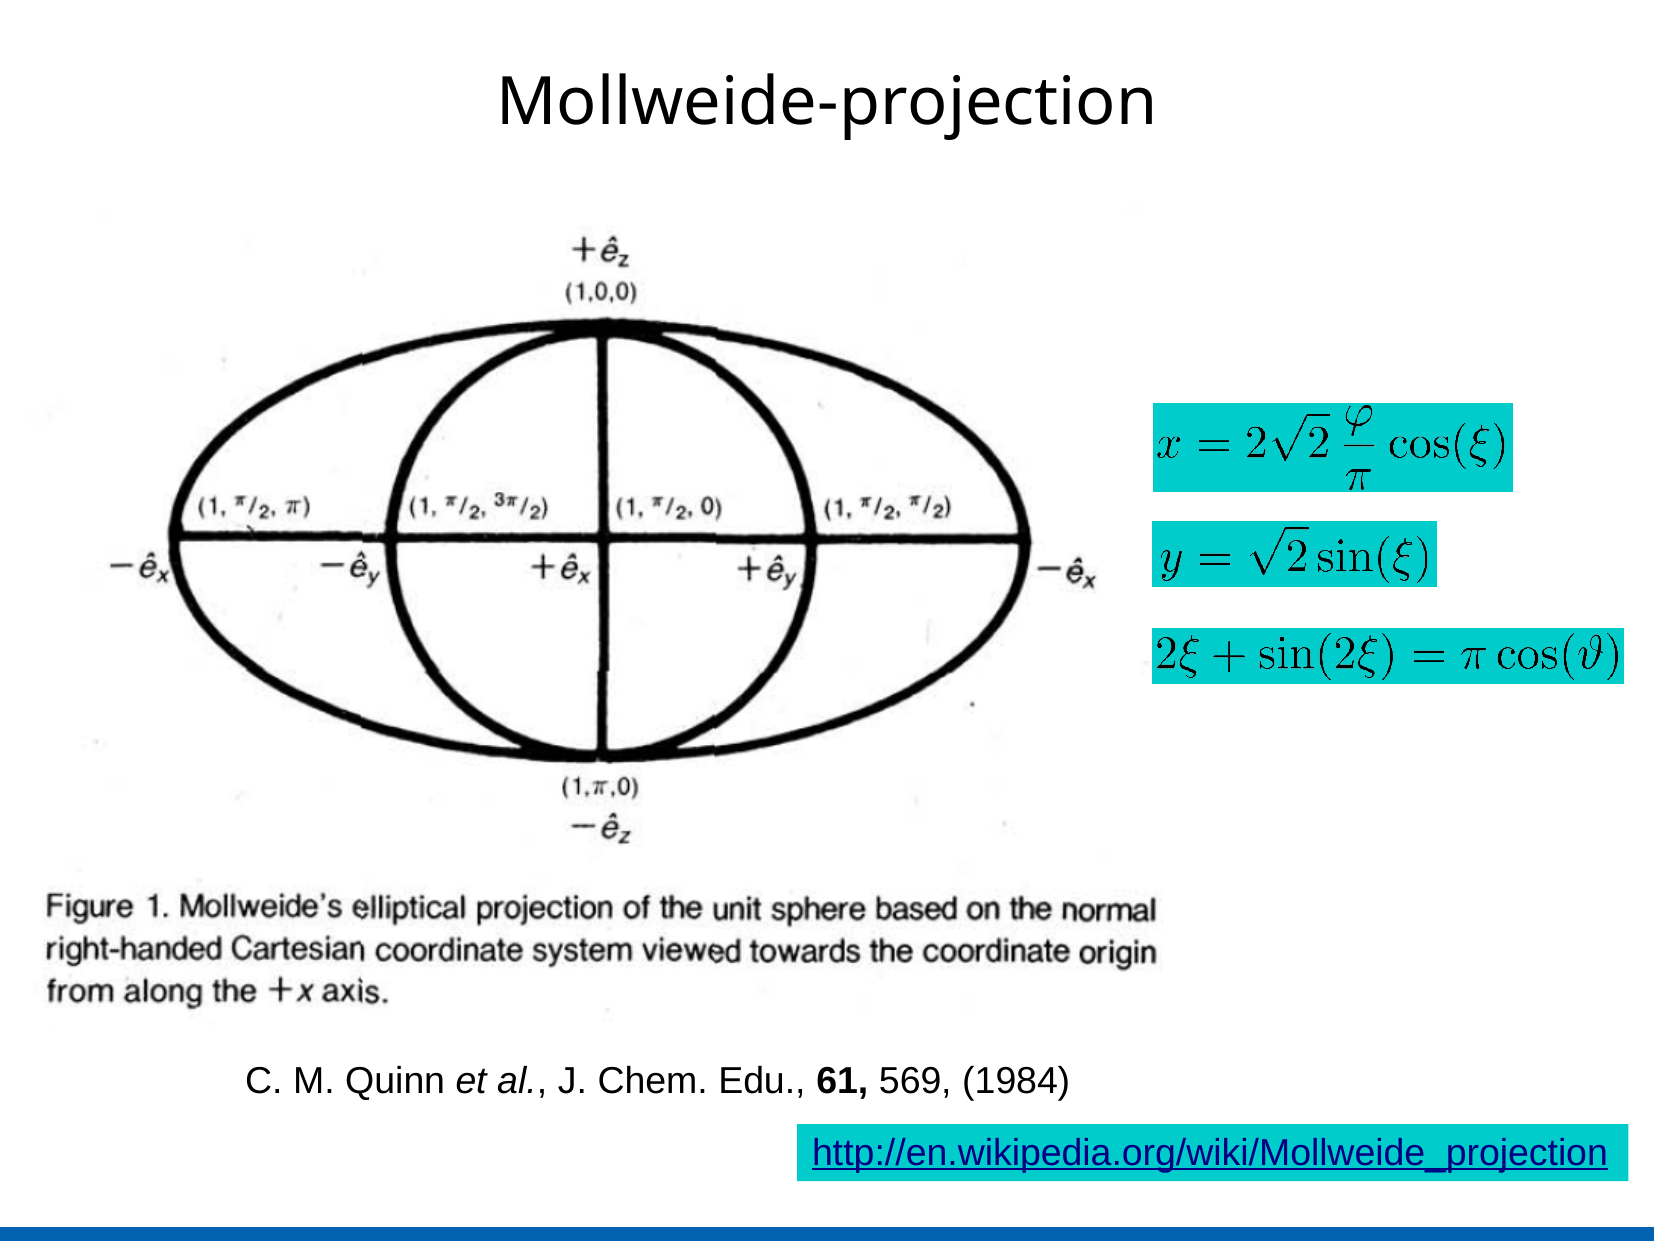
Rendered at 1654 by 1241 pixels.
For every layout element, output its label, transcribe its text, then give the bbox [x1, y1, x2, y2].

text_box http://en.wikipedia.org/wiki/Mollweide_projection [797, 1124, 1629, 1182]
picture [29, 206, 1625, 1026]
title Mollweide-projection [121, 51, 1534, 146]
text_box C. M. Quinn et al., J. Chem. Edu., 61, 569, (1984) [230, 1051, 1088, 1109]
